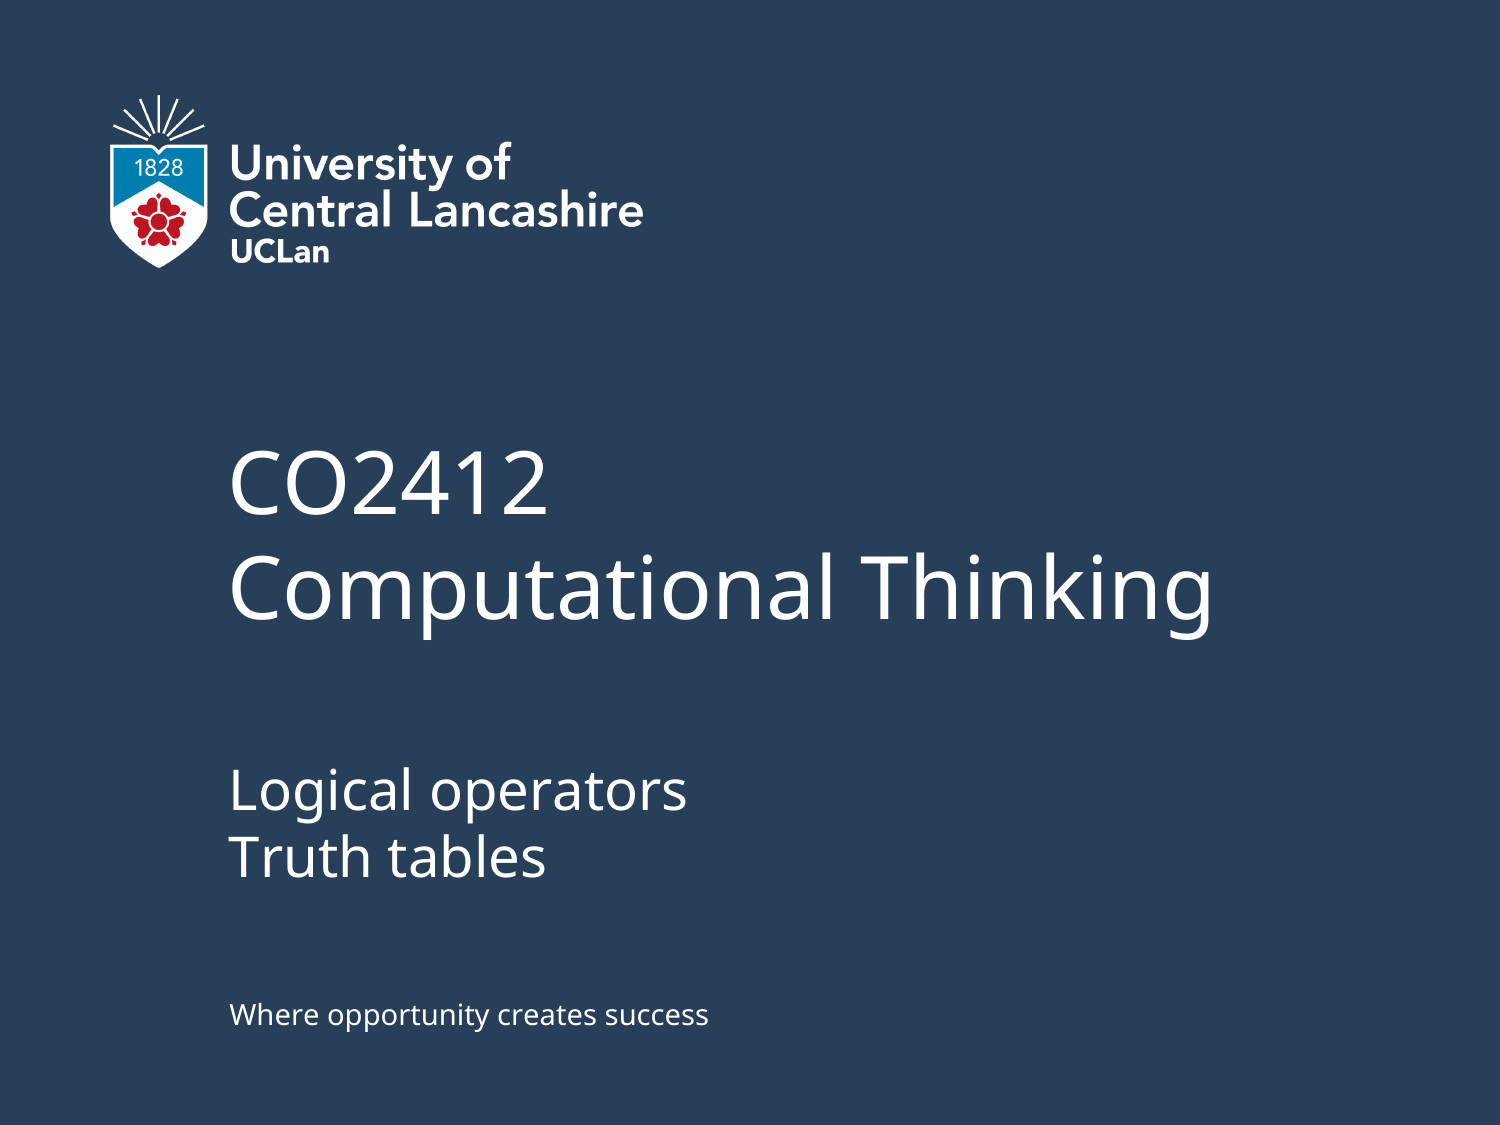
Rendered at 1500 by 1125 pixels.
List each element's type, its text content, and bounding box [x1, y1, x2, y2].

text_box CO2412 Computational Thinking [212, 411, 1341, 653]
picture [110, 95, 643, 268]
text_box Logical operators Truth tables [214, 701, 1343, 943]
